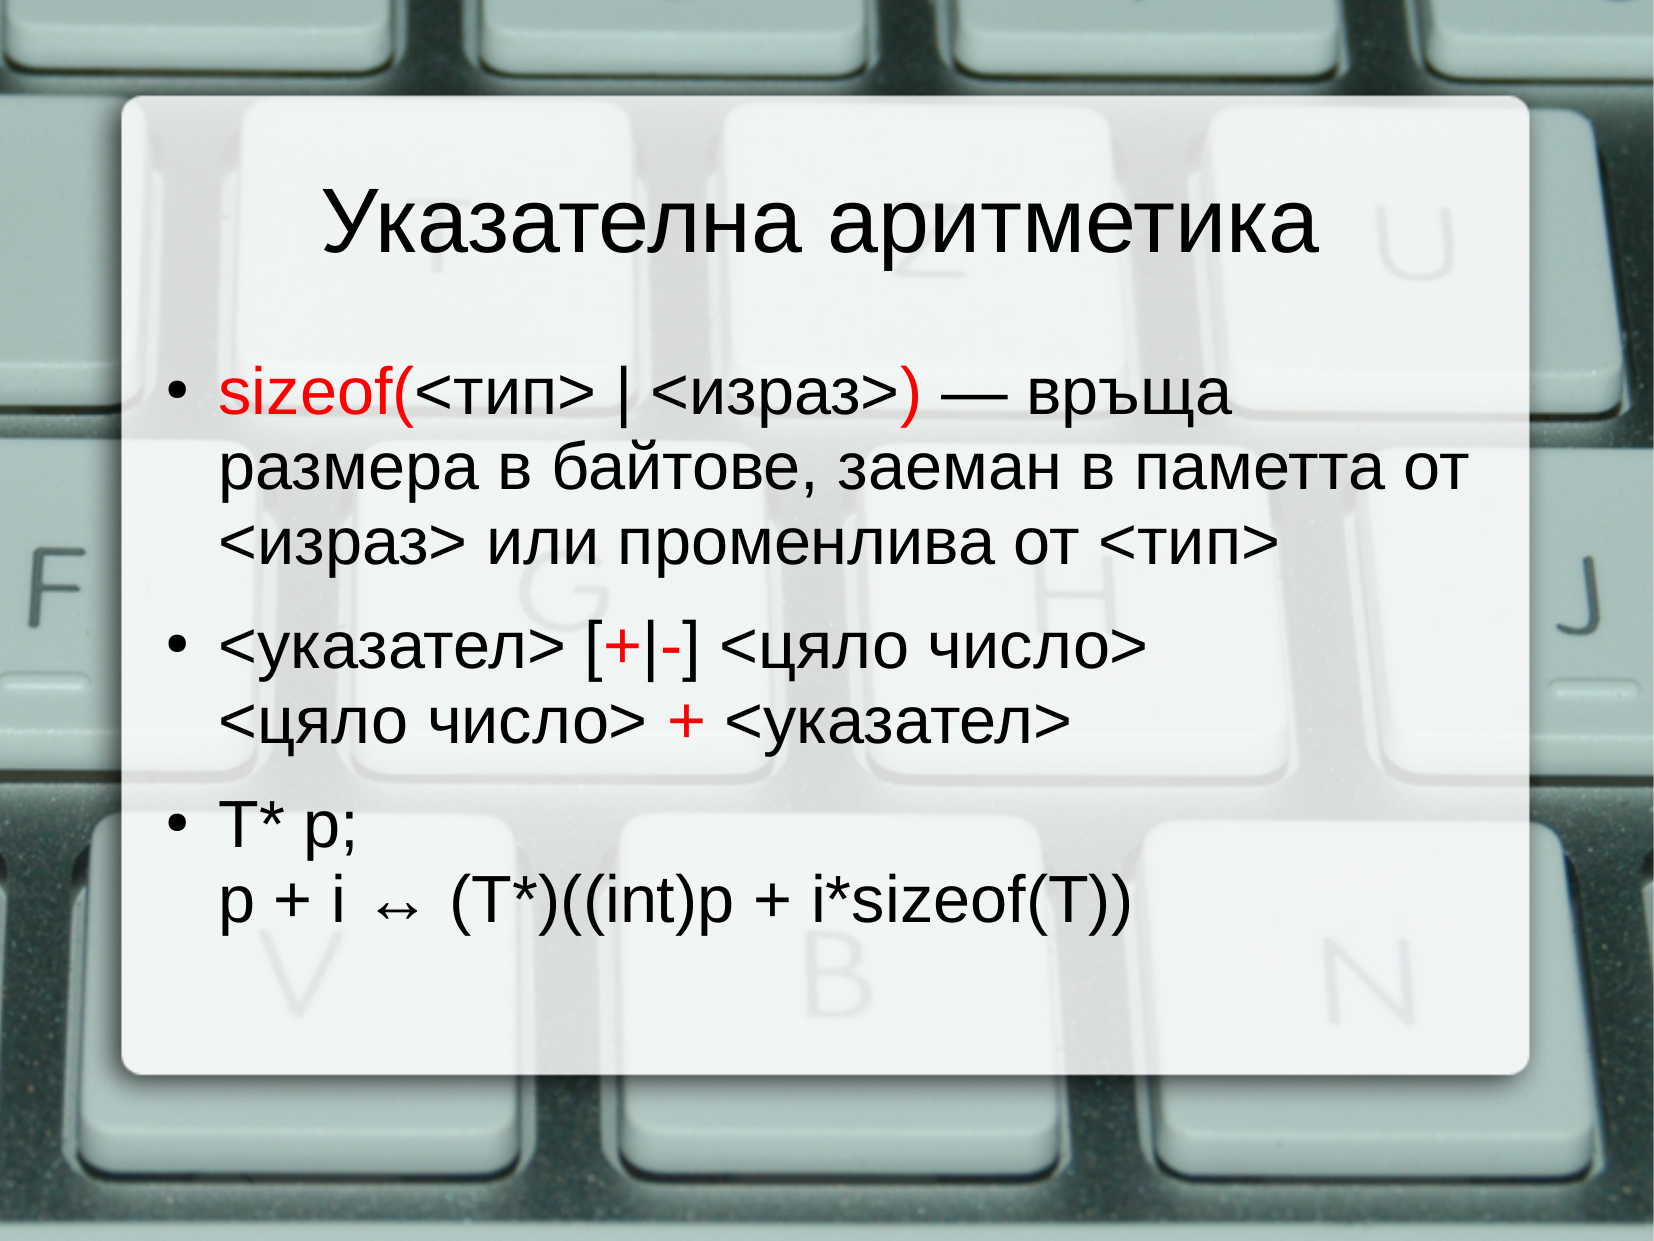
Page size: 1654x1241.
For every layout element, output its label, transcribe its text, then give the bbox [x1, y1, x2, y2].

title Указателна аритметика [135, 117, 1506, 325]
list sizeof(<тип> | <израз>) — връща размера в байтове, заеман в паметта от <израз> или променлива от <тип> <указател> [+|-] <цяло число> <цяло число> + <указател> T* p; p + i ↔ (T*)((int)p + i*sizeof(T)) [147, 354, 1506, 1074]
picture [0, 0, 1654, 1241]
